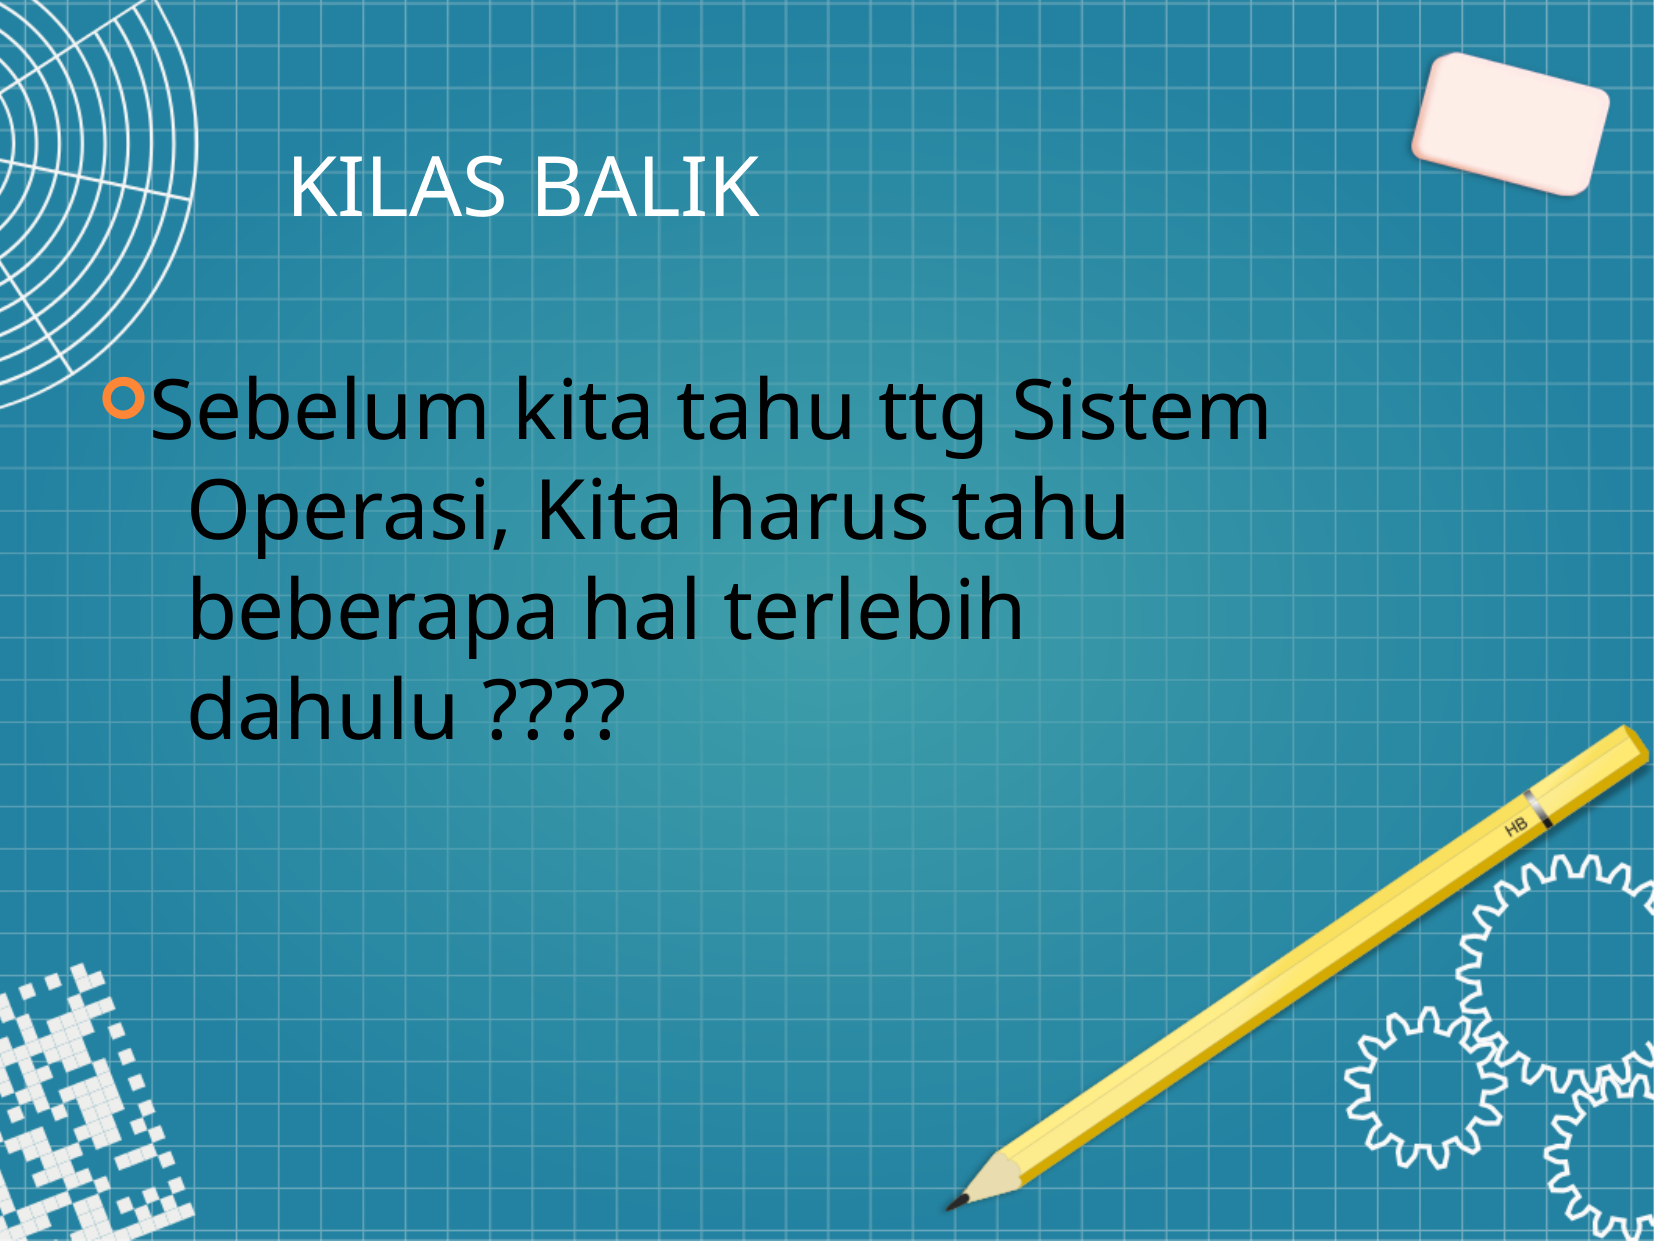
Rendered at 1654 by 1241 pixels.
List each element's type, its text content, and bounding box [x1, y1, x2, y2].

text_box Sebelum kita tahu ttg Sistem Operasi, Kita harus tahu beberapa hal terlebih dahulu ???? [82, 348, 1308, 1148]
text_box KILAS BALIK [271, 53, 1497, 241]
